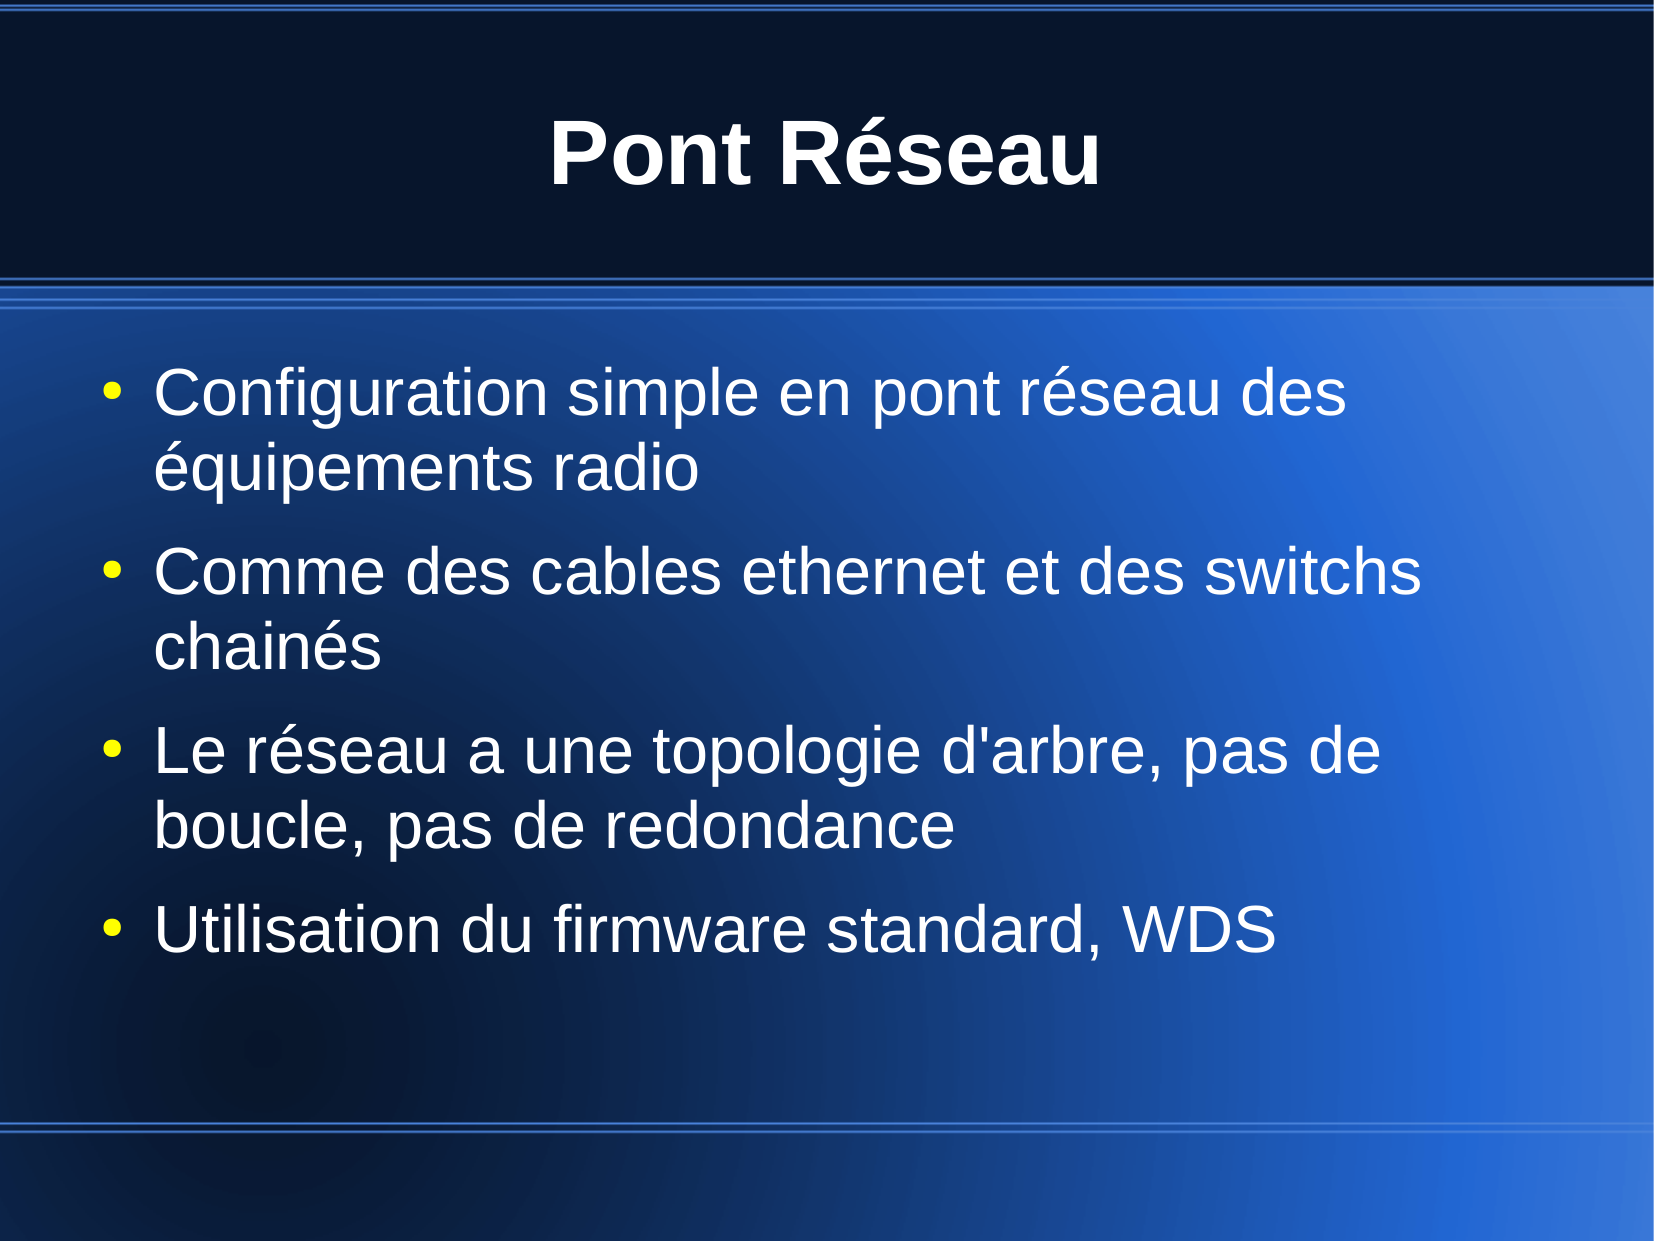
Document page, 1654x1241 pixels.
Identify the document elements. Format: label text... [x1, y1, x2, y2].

picture [0, 0, 1654, 1241]
title Pont Réseau [82, 56, 1571, 250]
list Configuration simple en pont réseau des équipements radio Comme des cables ethernet et des switchs chainés Le réseau a une topologie d'arbre, pas de boucle, pas de redondance Utilisation du firmware standard, WDS [82, 355, 1571, 1159]
